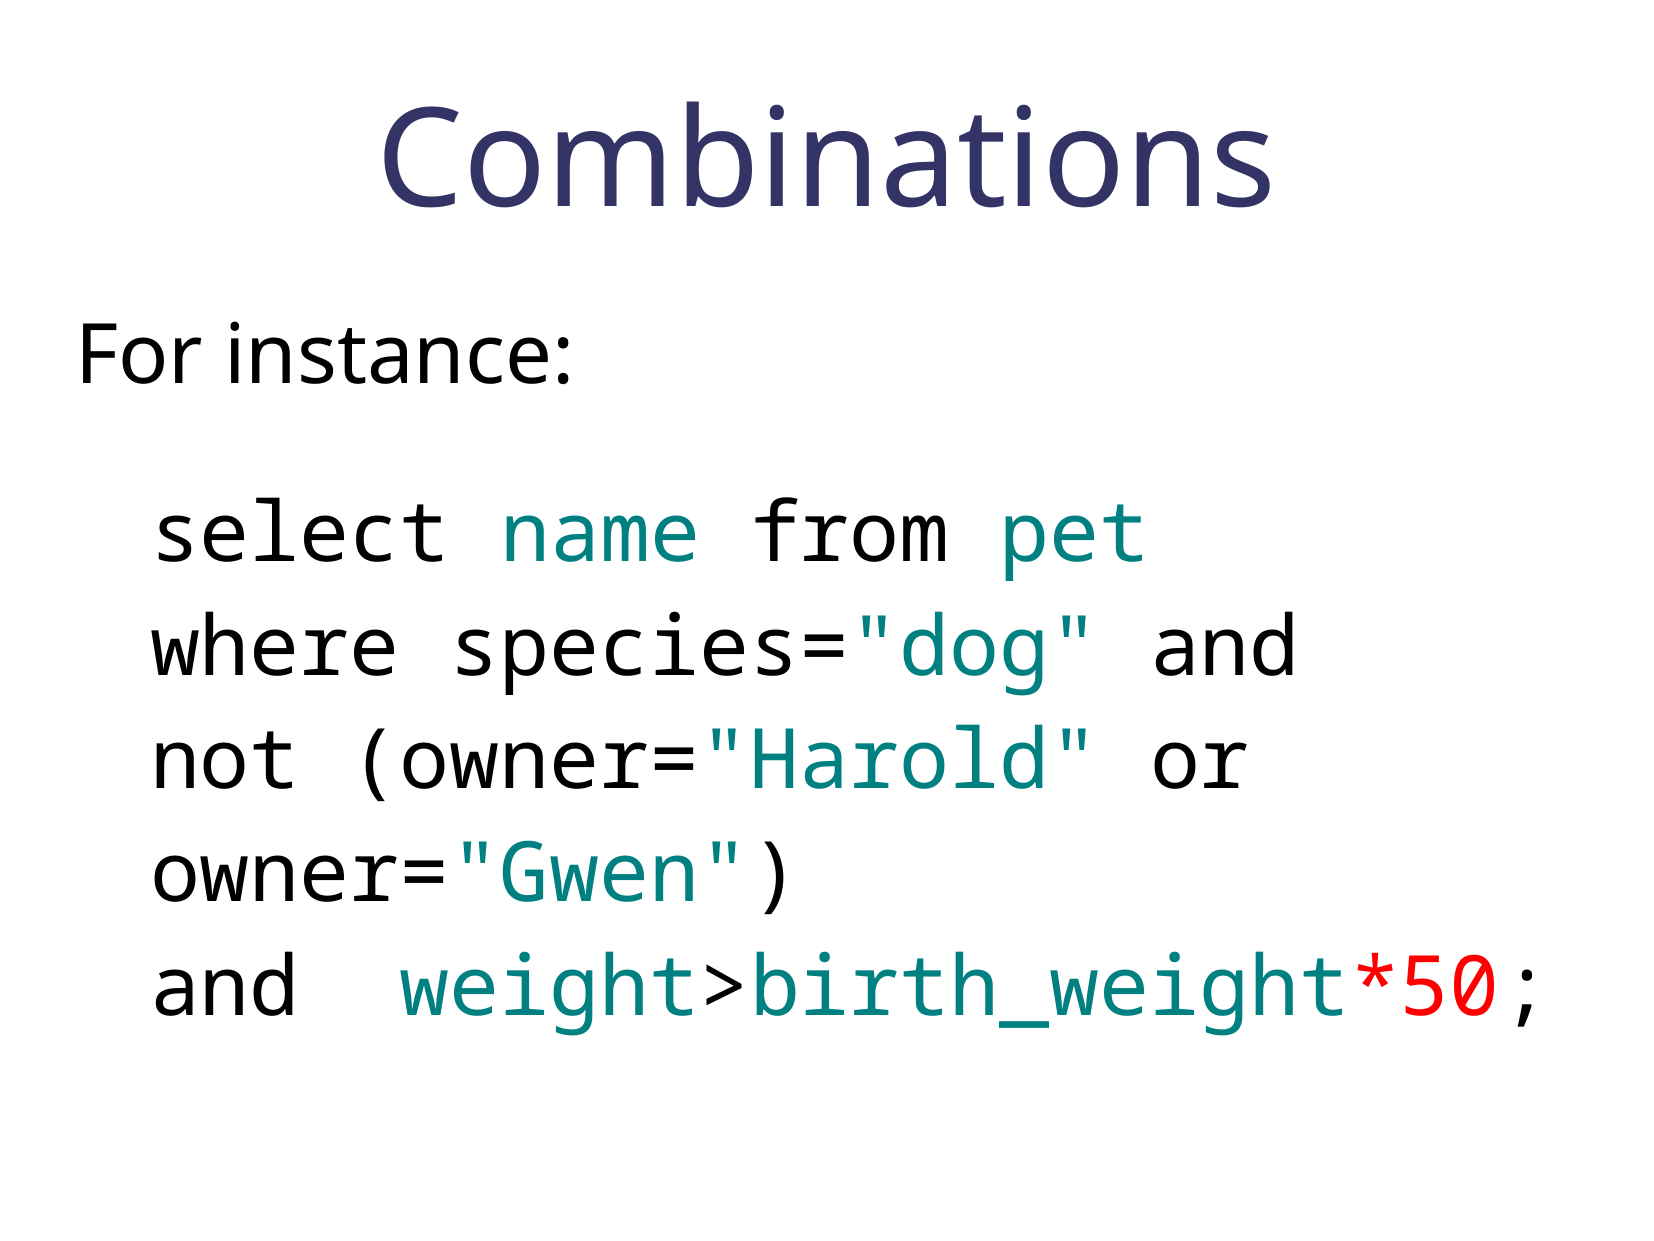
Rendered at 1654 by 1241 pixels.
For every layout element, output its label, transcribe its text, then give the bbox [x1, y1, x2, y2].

text_box select name from pet where species="dog" and not (owner="Harold" or owner="Gwen") and weight>birth_weight*50; [150, 472, 1654, 1046]
title Combinations [0, 56, 1654, 250]
text_box For instance: [75, 294, 1654, 410]
